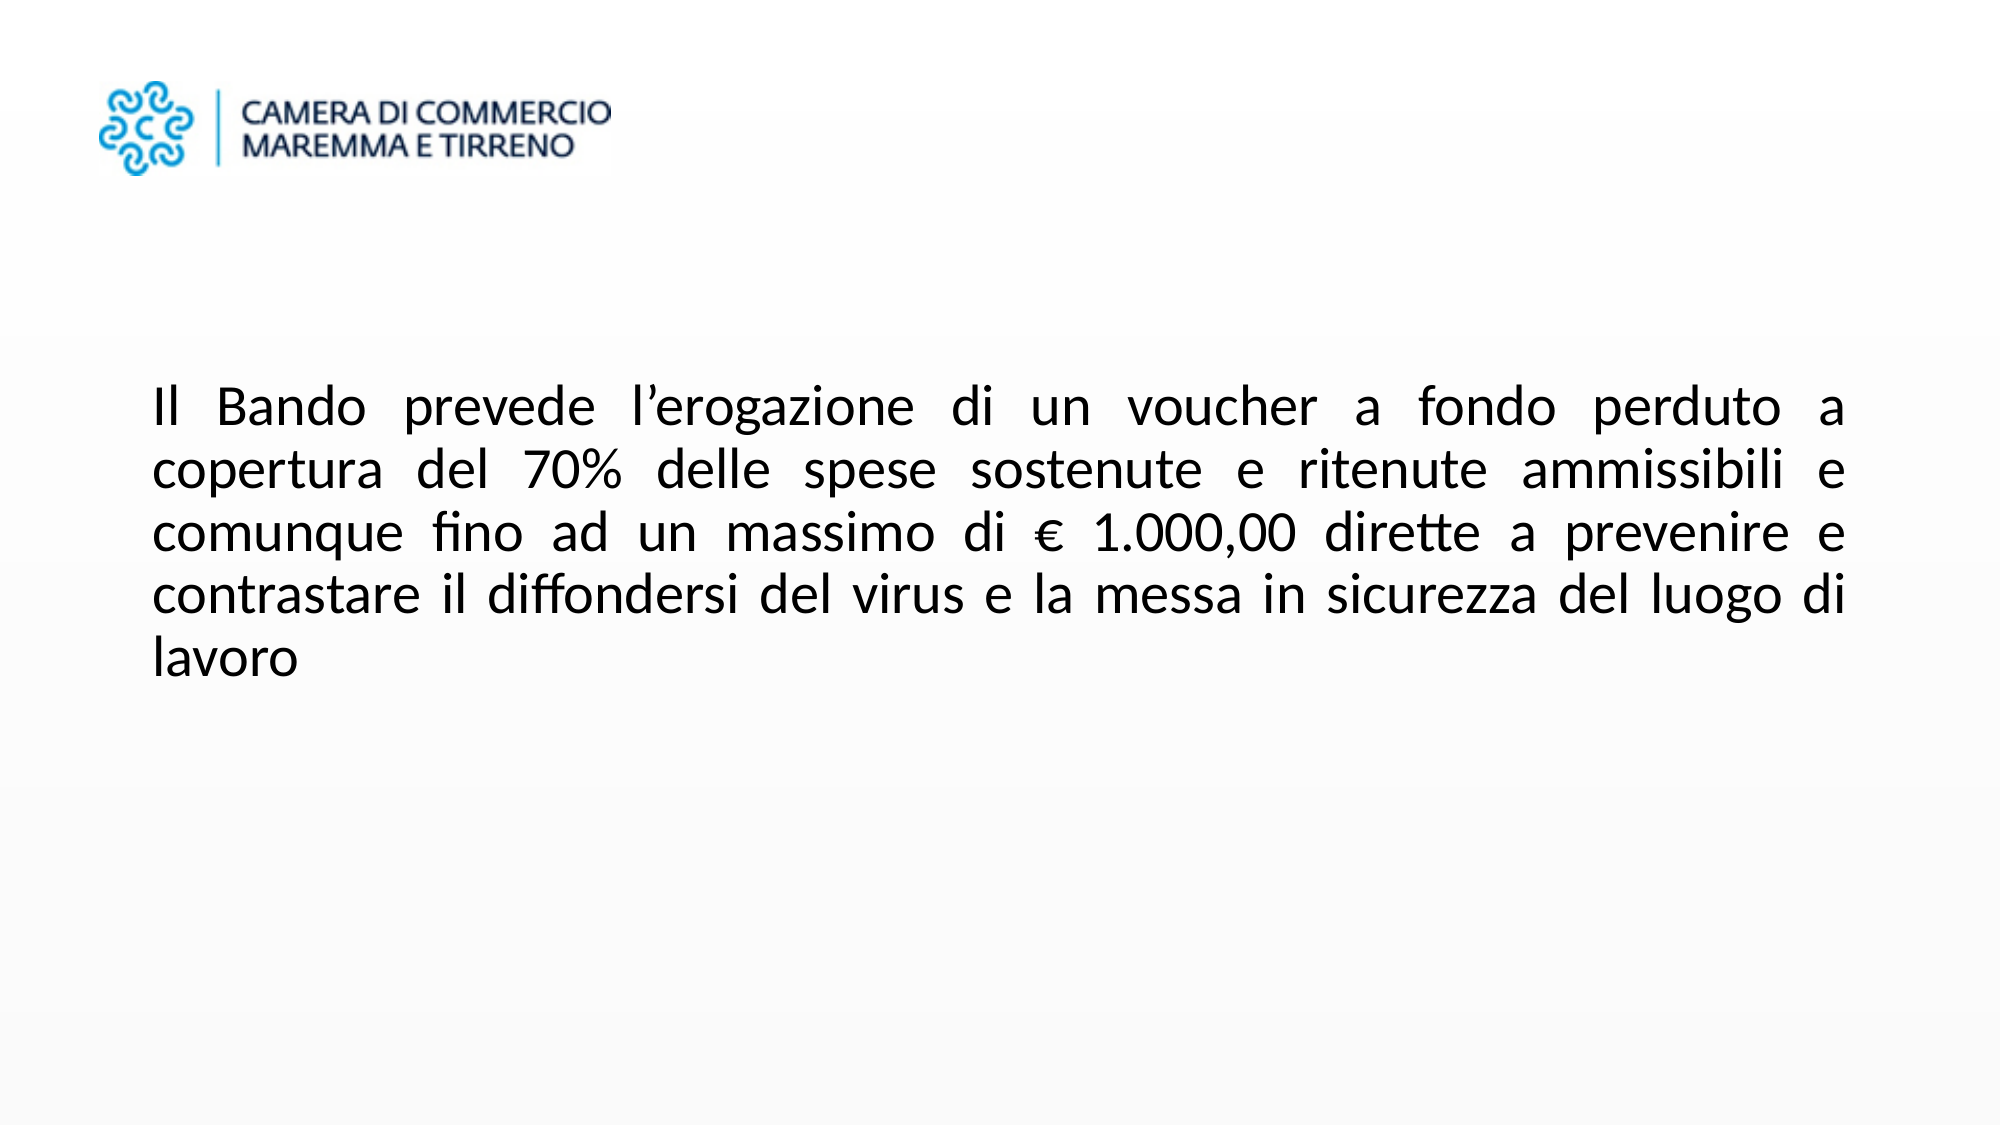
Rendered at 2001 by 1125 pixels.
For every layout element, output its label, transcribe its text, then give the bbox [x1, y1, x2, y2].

picture [99, 81, 611, 176]
list Il Bando prevede l’erogazione di un voucher a fondo perduto a copertura del 70% delle spese sostenute e ritenute ammissibili e comunque fino ad un massimo di € 1.000,00 dirette a prevenire e contrastare il diffondersi del virus e la messa in sicurezza del luogo di lavoro [137, 109, 1863, 1014]
